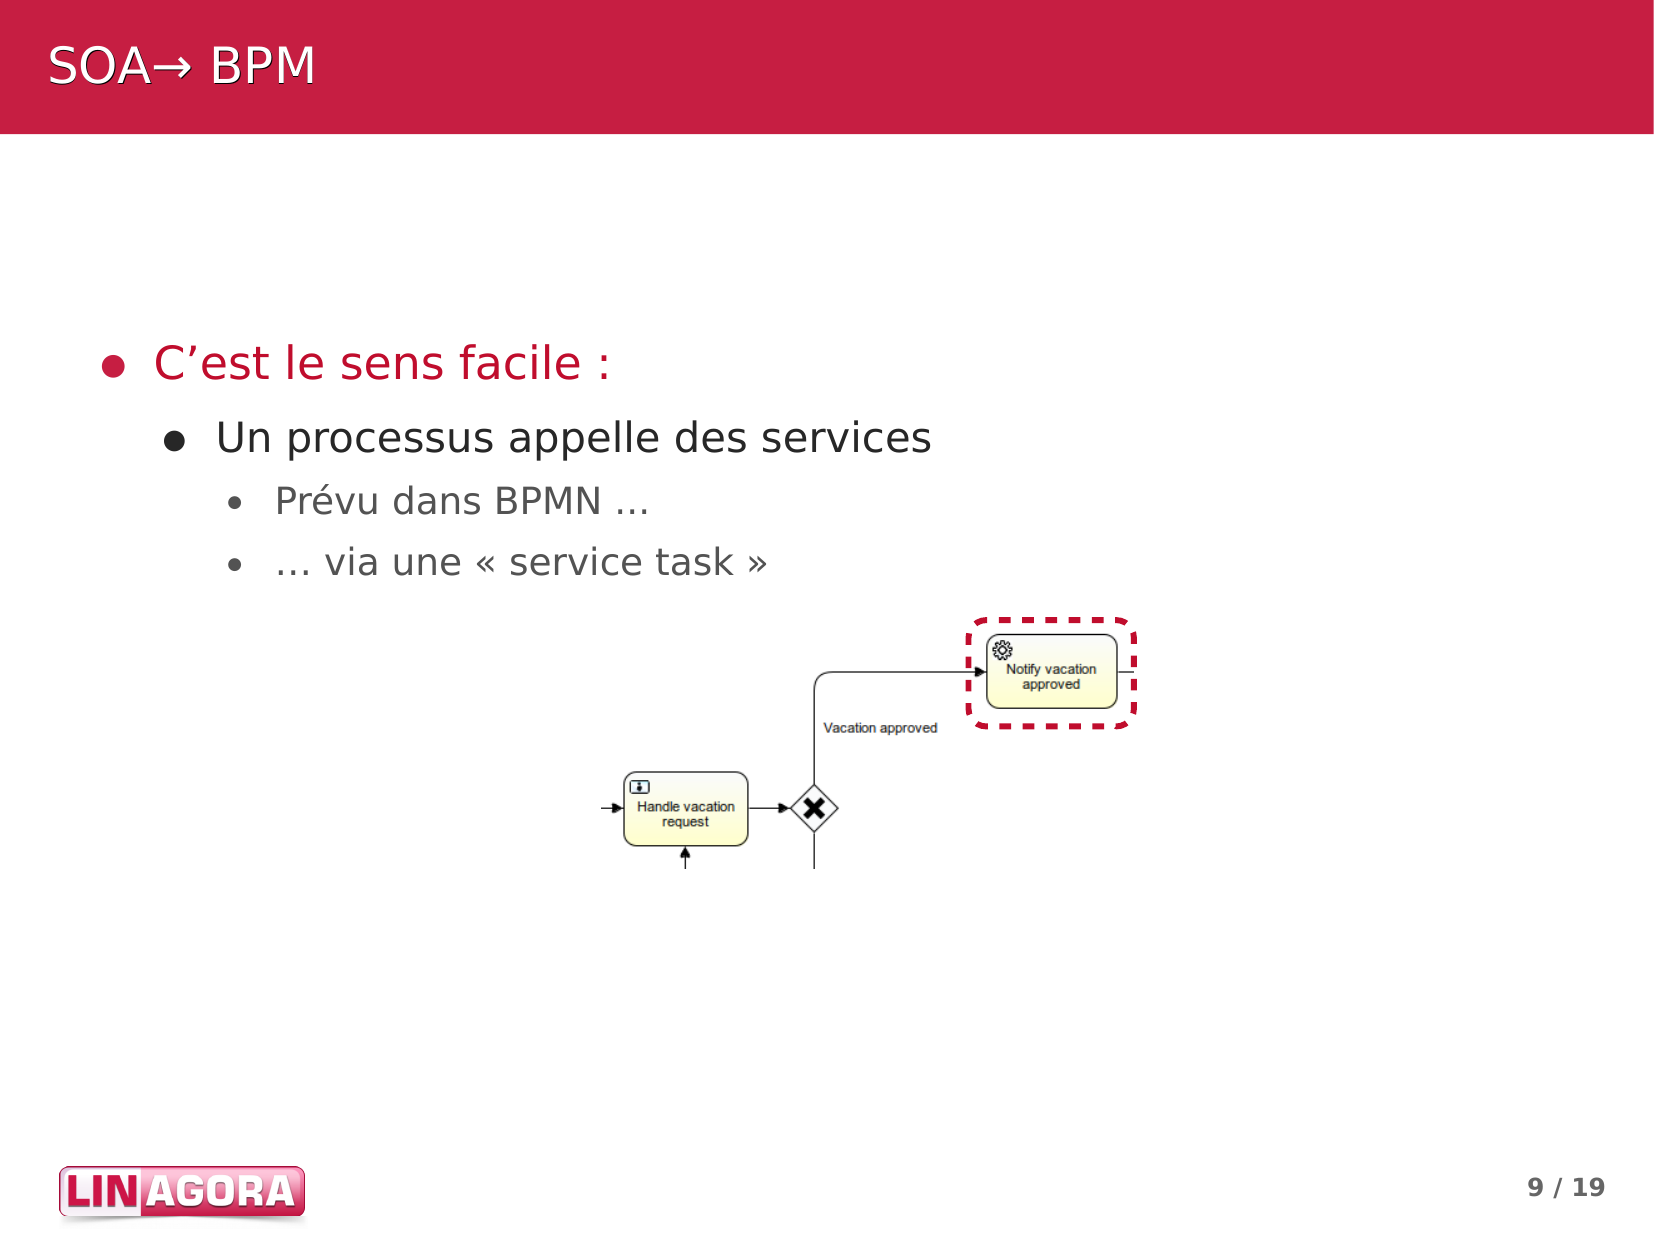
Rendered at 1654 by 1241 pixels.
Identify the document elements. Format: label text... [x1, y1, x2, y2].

picture [59, 1166, 308, 1229]
picture [601, 614, 1134, 870]
title SOA→ BPM [47, 7, 1624, 126]
list C’est le sens facile : Un processus appelle des services Prévu dans BPMN ... … via une « service task » [82, 336, 1571, 939]
